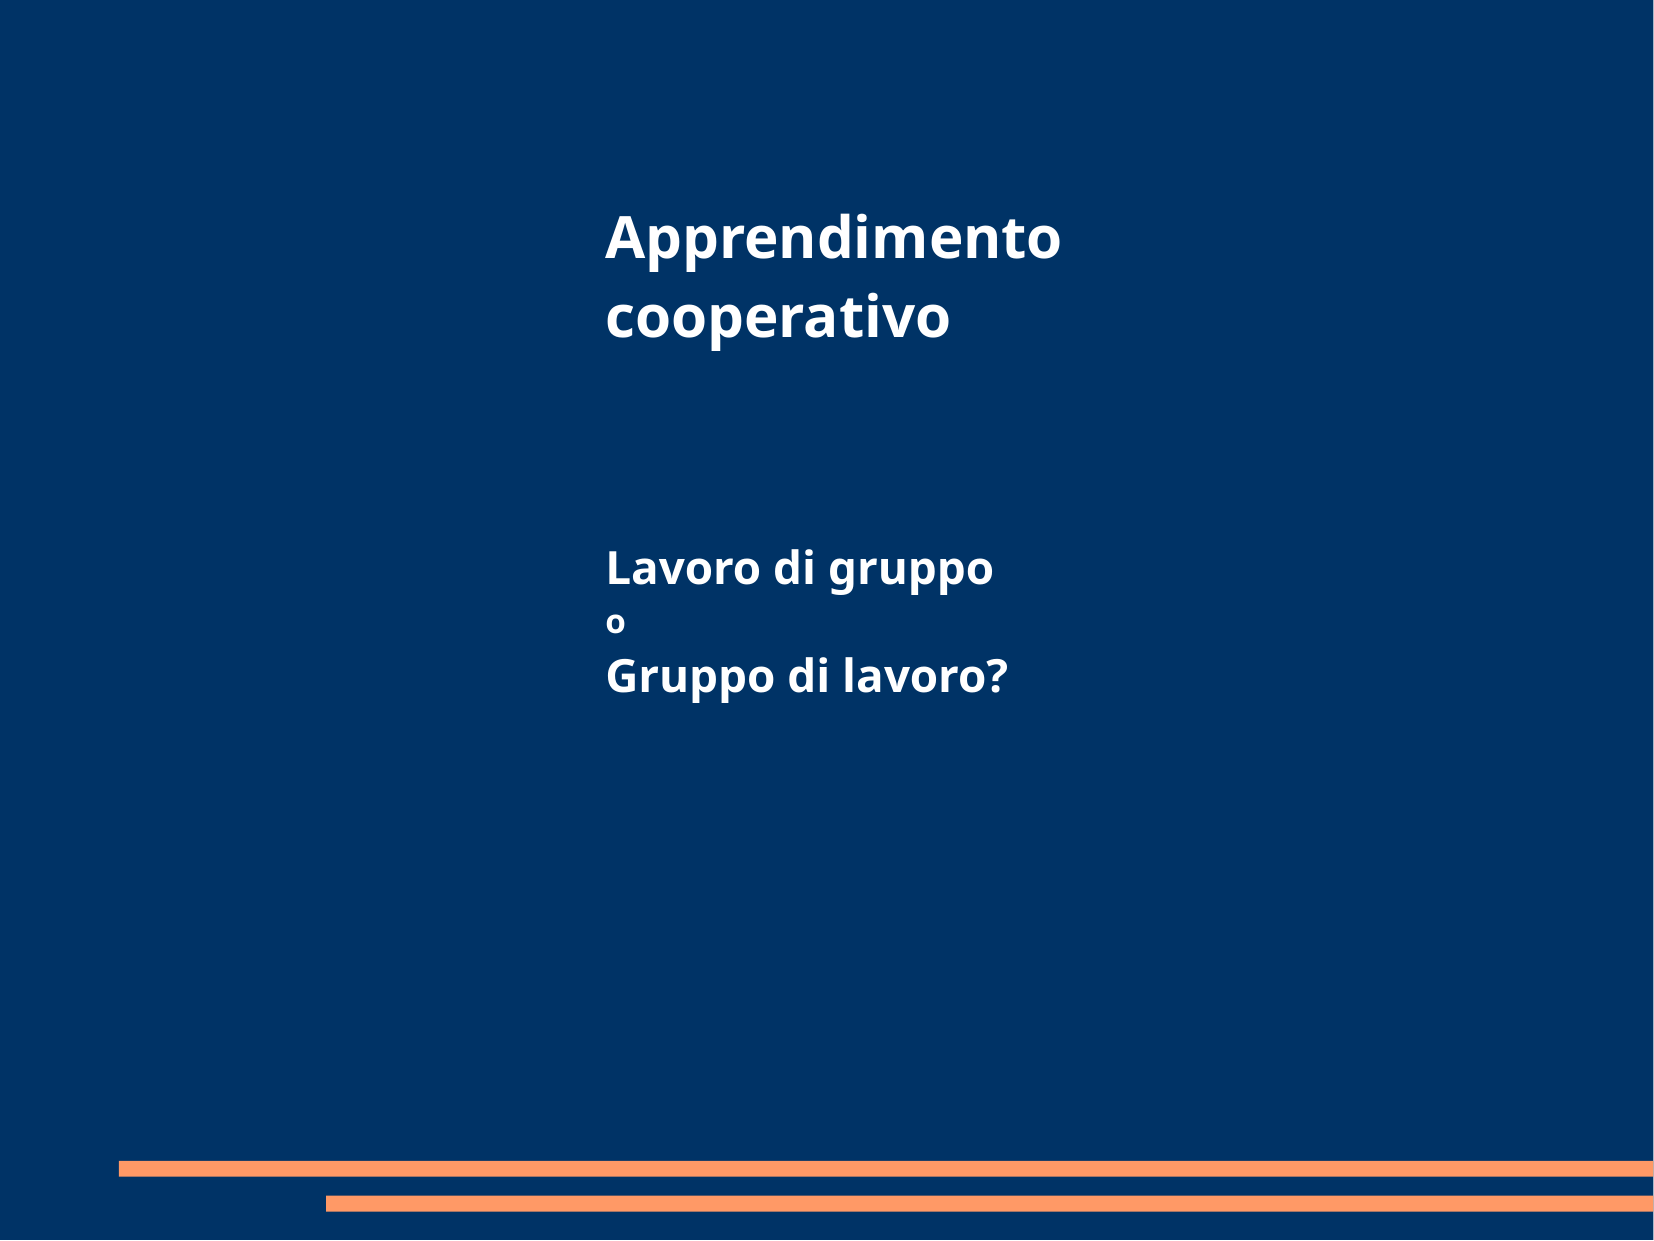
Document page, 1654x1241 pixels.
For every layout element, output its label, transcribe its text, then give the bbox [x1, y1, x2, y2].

text_box Apprendimento cooperativo Lavoro di gruppo o Gruppo di lavoro? [590, 188, 1087, 957]
